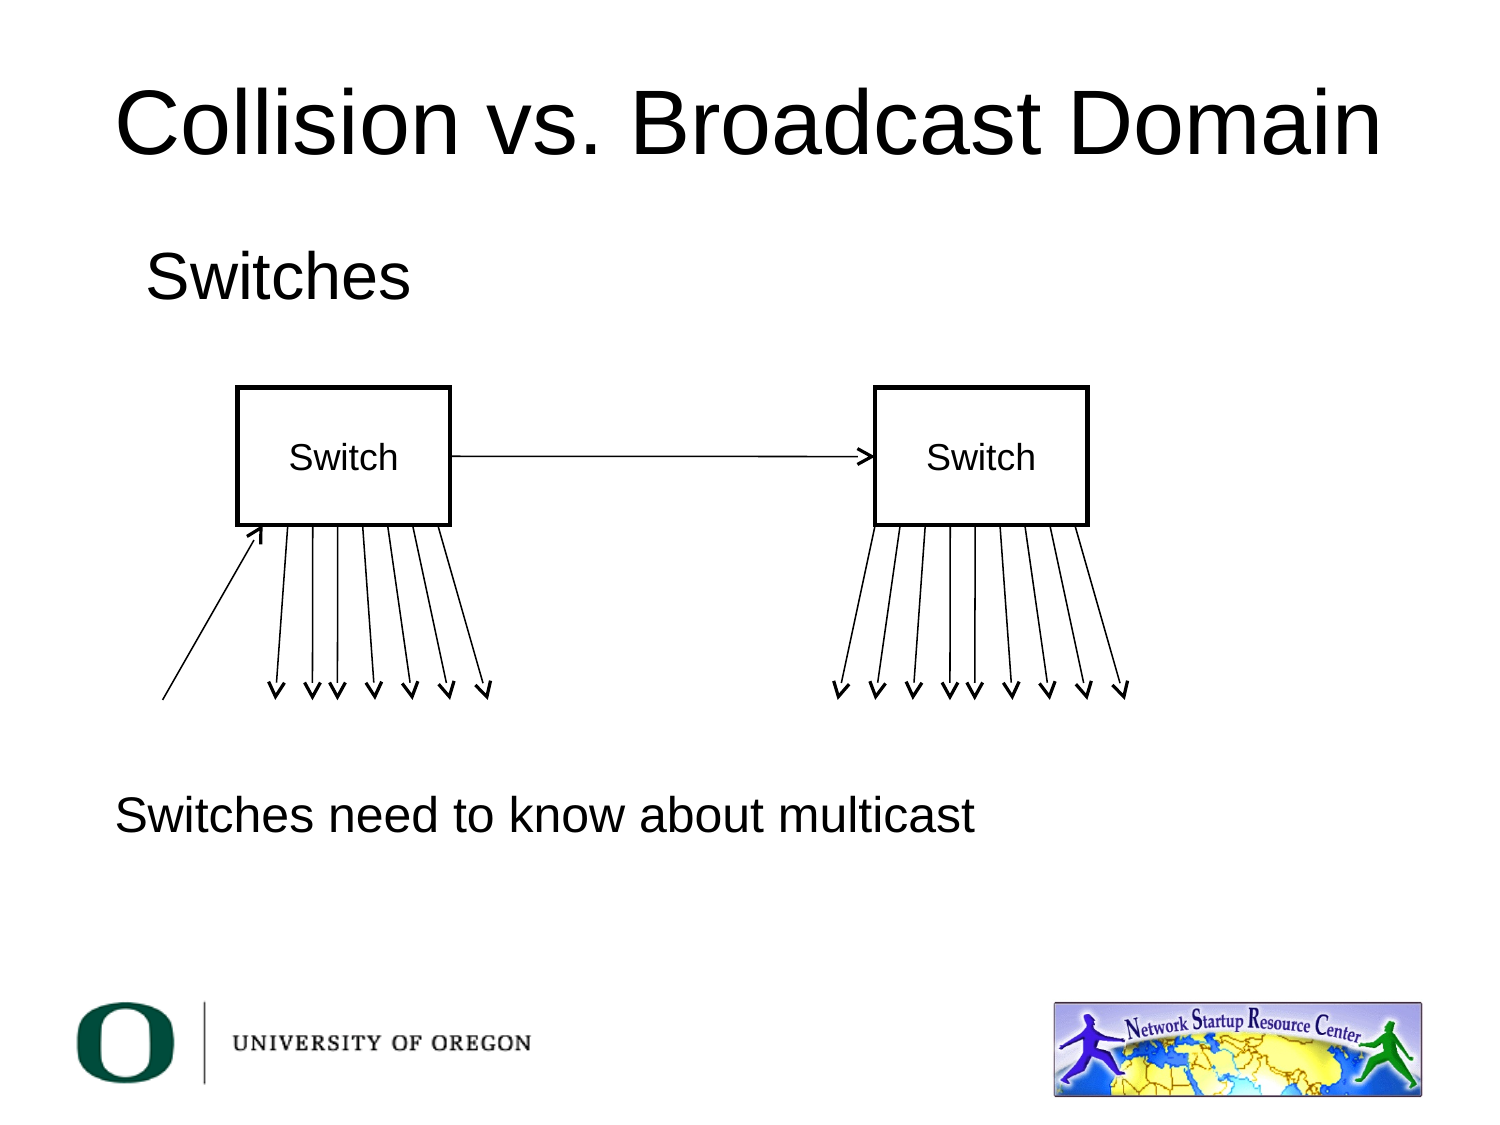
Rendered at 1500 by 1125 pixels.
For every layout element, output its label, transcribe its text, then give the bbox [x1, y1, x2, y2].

picture [1050, 999, 1426, 1100]
picture [62, 998, 546, 1088]
text_box Switches need to know about multicast [99, 774, 1438, 851]
text_box Switch [887, 424, 1075, 486]
text_box Switches [112, 224, 463, 321]
text_box Switch [249, 424, 438, 486]
title Collision vs. Broadcast Domain [75, 45, 1426, 201]
